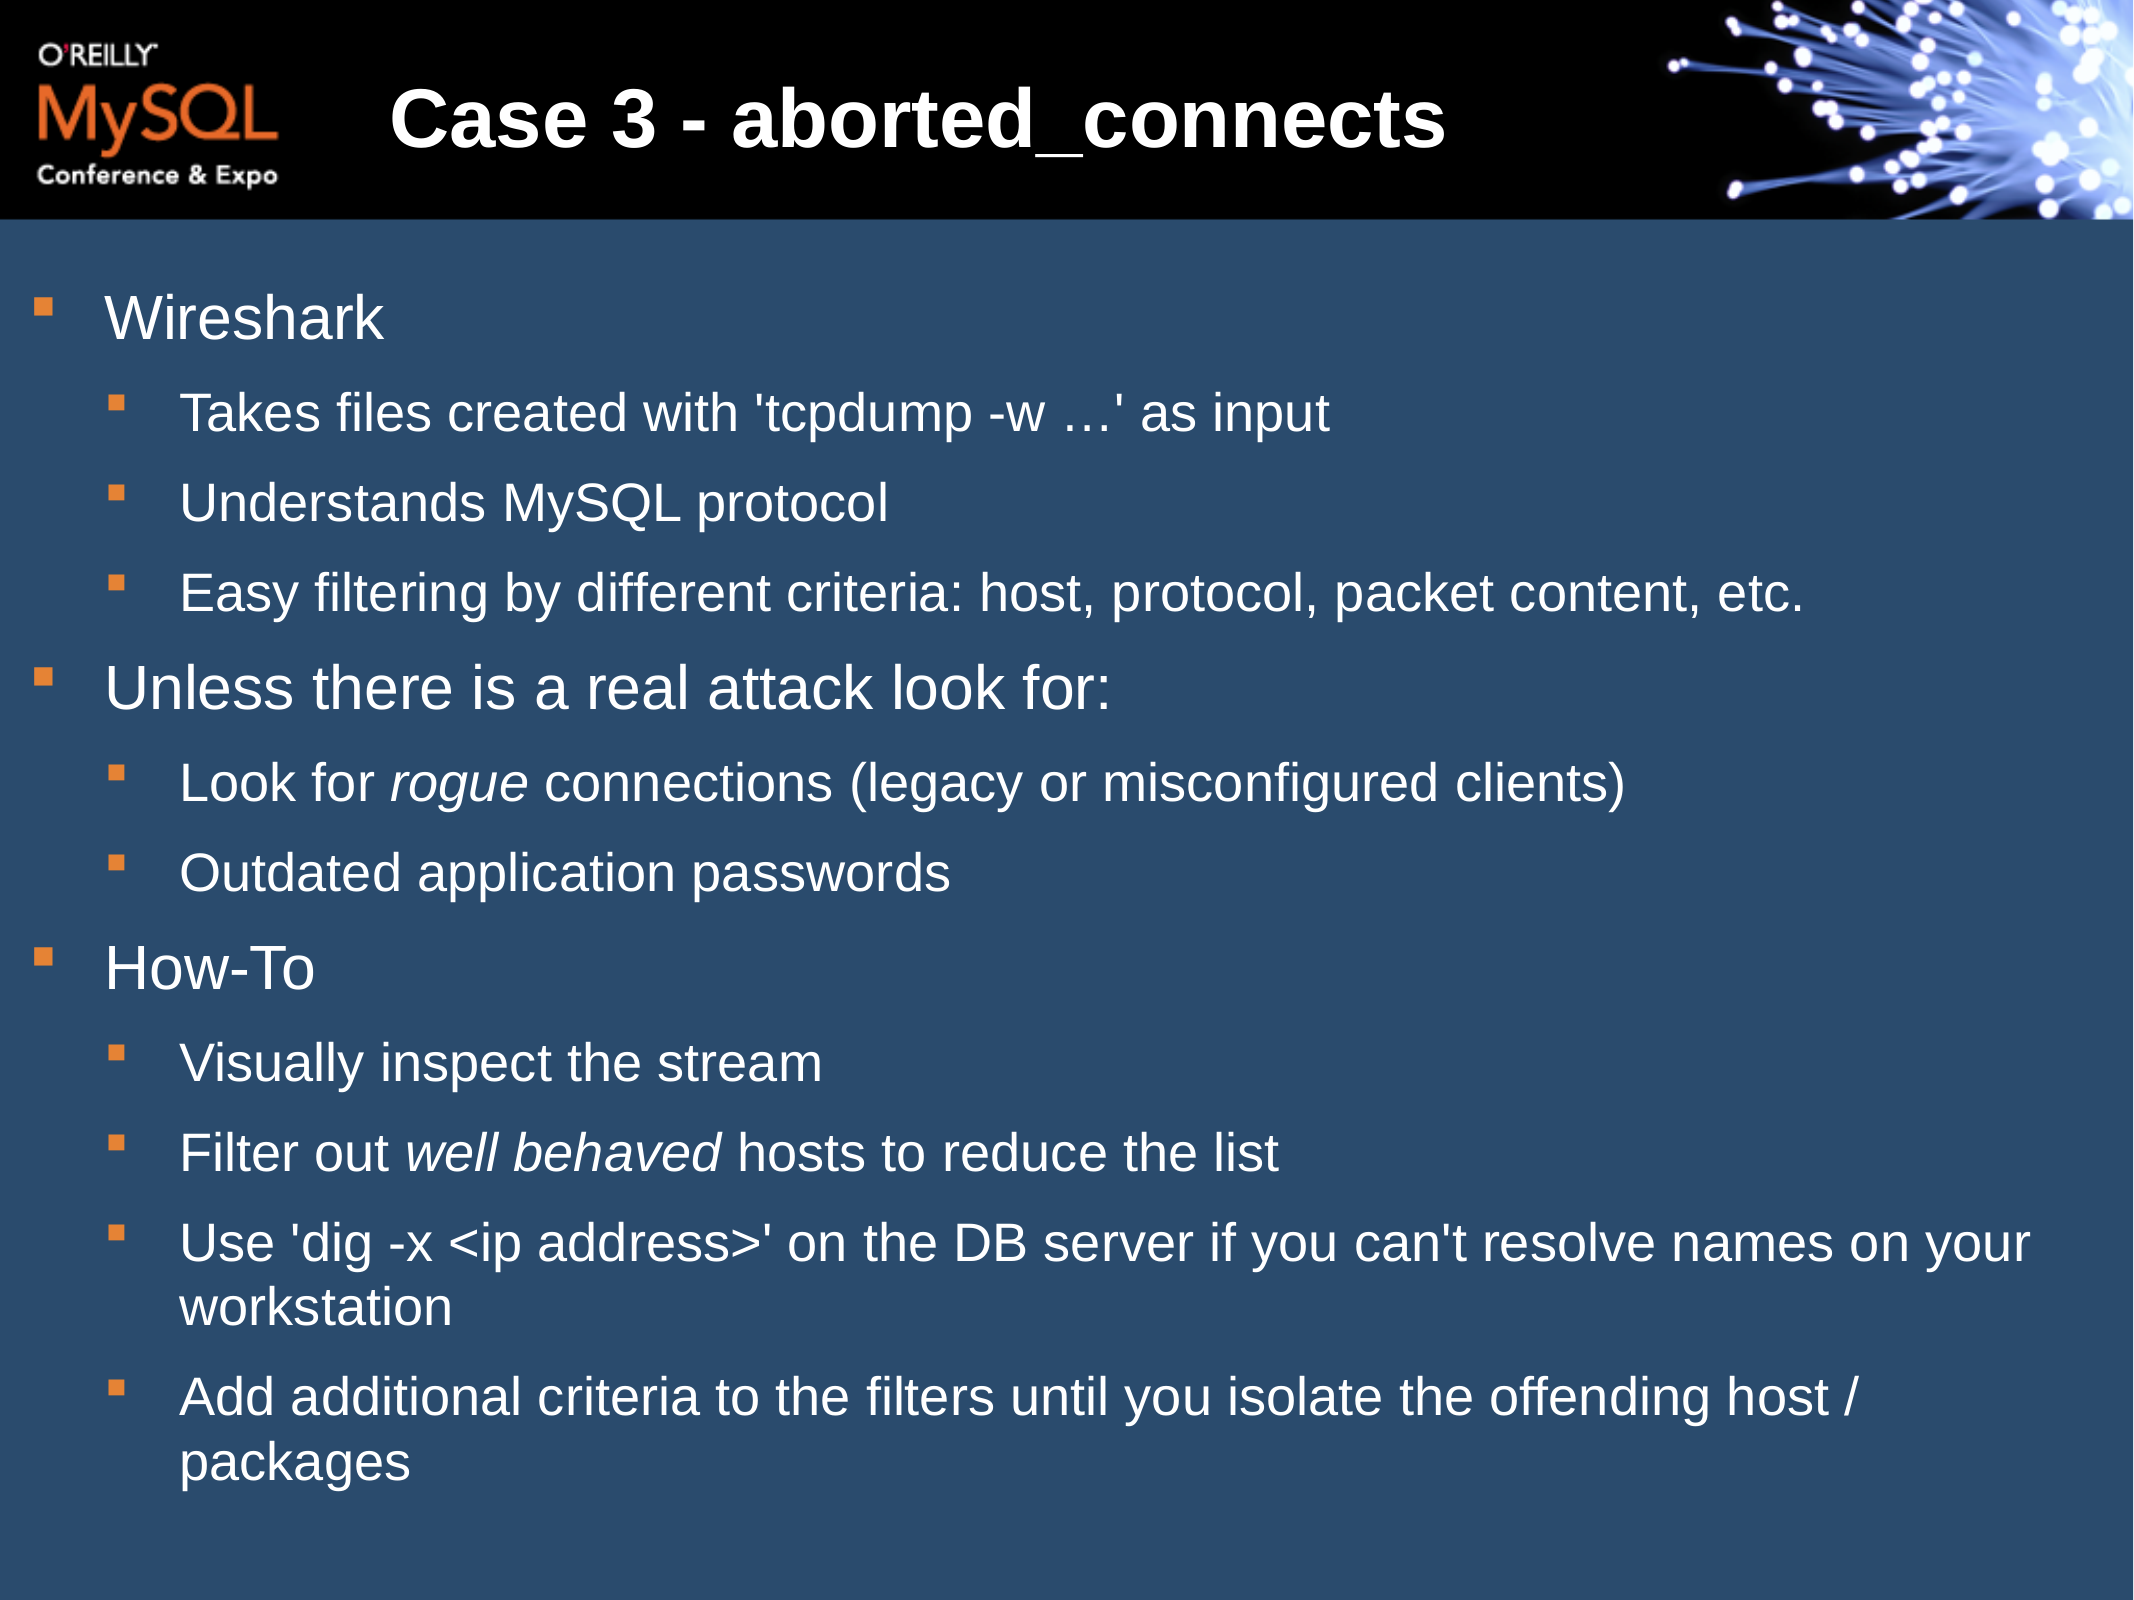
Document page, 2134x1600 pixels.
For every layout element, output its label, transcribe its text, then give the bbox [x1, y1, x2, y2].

picture [0, 0, 2134, 1600]
title Case 3 - aborted_connects [381, 36, 2103, 193]
list Wireshark Takes files created with 'tcpdump -w …' as input Understands MySQL protocol Easy filtering by different criteria: host, protocol, packet content, etc. Unless there is a real attack look for: Look for rogue connections (legacy or misconfigured clients) Outdated application passwords How-To Visually inspect the stream Filter out well behaved hosts to reduce the list Use 'dig -x <ip address>' on the DB server if you can't resolve names on your workstation Add additional criteria to the filters until you isolate the offending host / packages [0, 269, 2103, 1501]
